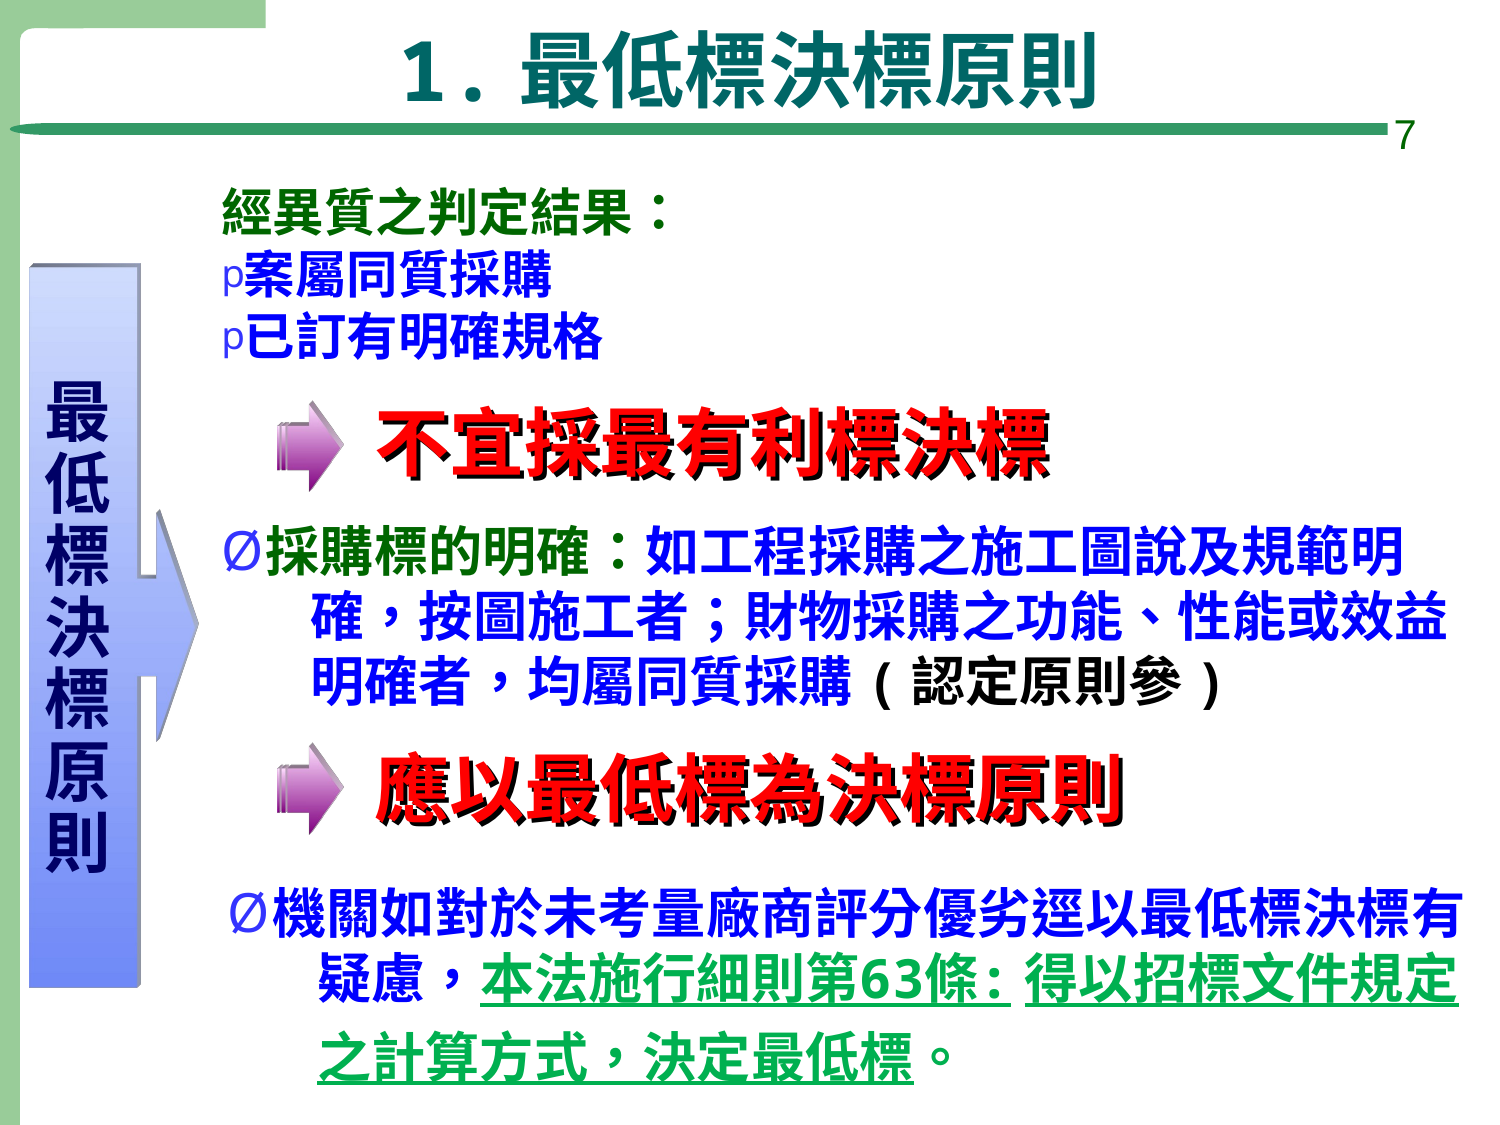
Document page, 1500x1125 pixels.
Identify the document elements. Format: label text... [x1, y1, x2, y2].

text_box [288, 750, 339, 831]
text_box [1378, 90, 1491, 166]
title 1.最低標決標原則 [0, 0, 1500, 126]
text_box [288, 408, 339, 488]
text_box 不宜採最有利標決標 [360, 388, 1102, 493]
text_box 應以最低標為決標原則 [360, 734, 1140, 839]
text_box 採購標的明確：如工程採購之施工圖說及規範明確，按圖施工者；財物採購之功能、性能或效益明確者，均屬同質採購(認定原則參) [206, 510, 1471, 720]
text_box 機關如對於未考量廠商評分優劣逕以最低標決標有疑慮，本法施行細則第63條:得以招標文件規定之計算方式，決定最低標。 [225, 872, 1471, 1095]
list 經異質之判定結果： 案屬同質採購 已訂有明確規格 [206, 172, 1459, 374]
